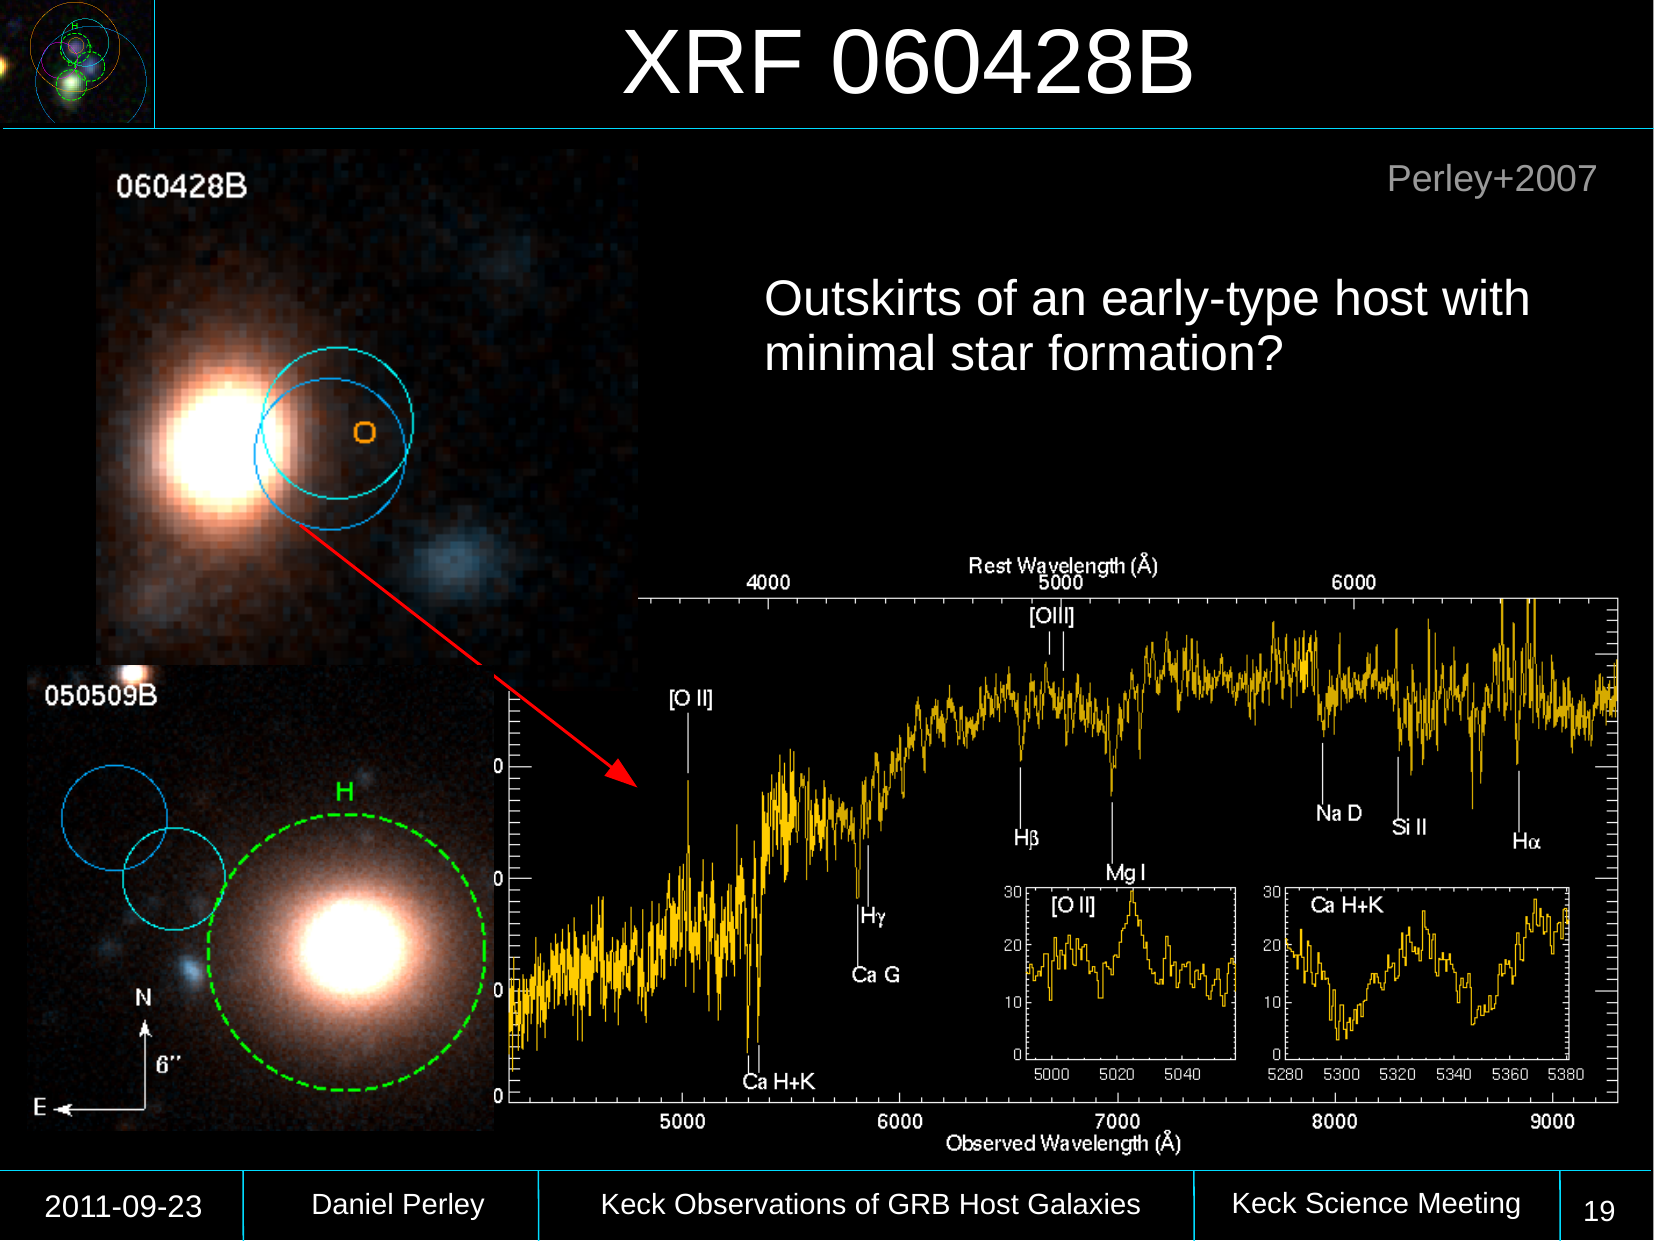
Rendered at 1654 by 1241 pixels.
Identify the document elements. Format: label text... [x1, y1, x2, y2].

text_box Outskirts of an early-type host with minimal star formation? [750, 262, 1613, 389]
picture [0, 0, 151, 123]
title XRF 060428B [165, 10, 1654, 114]
text_box Perley+2007 [1253, 150, 1613, 207]
picture [27, 149, 1644, 1159]
